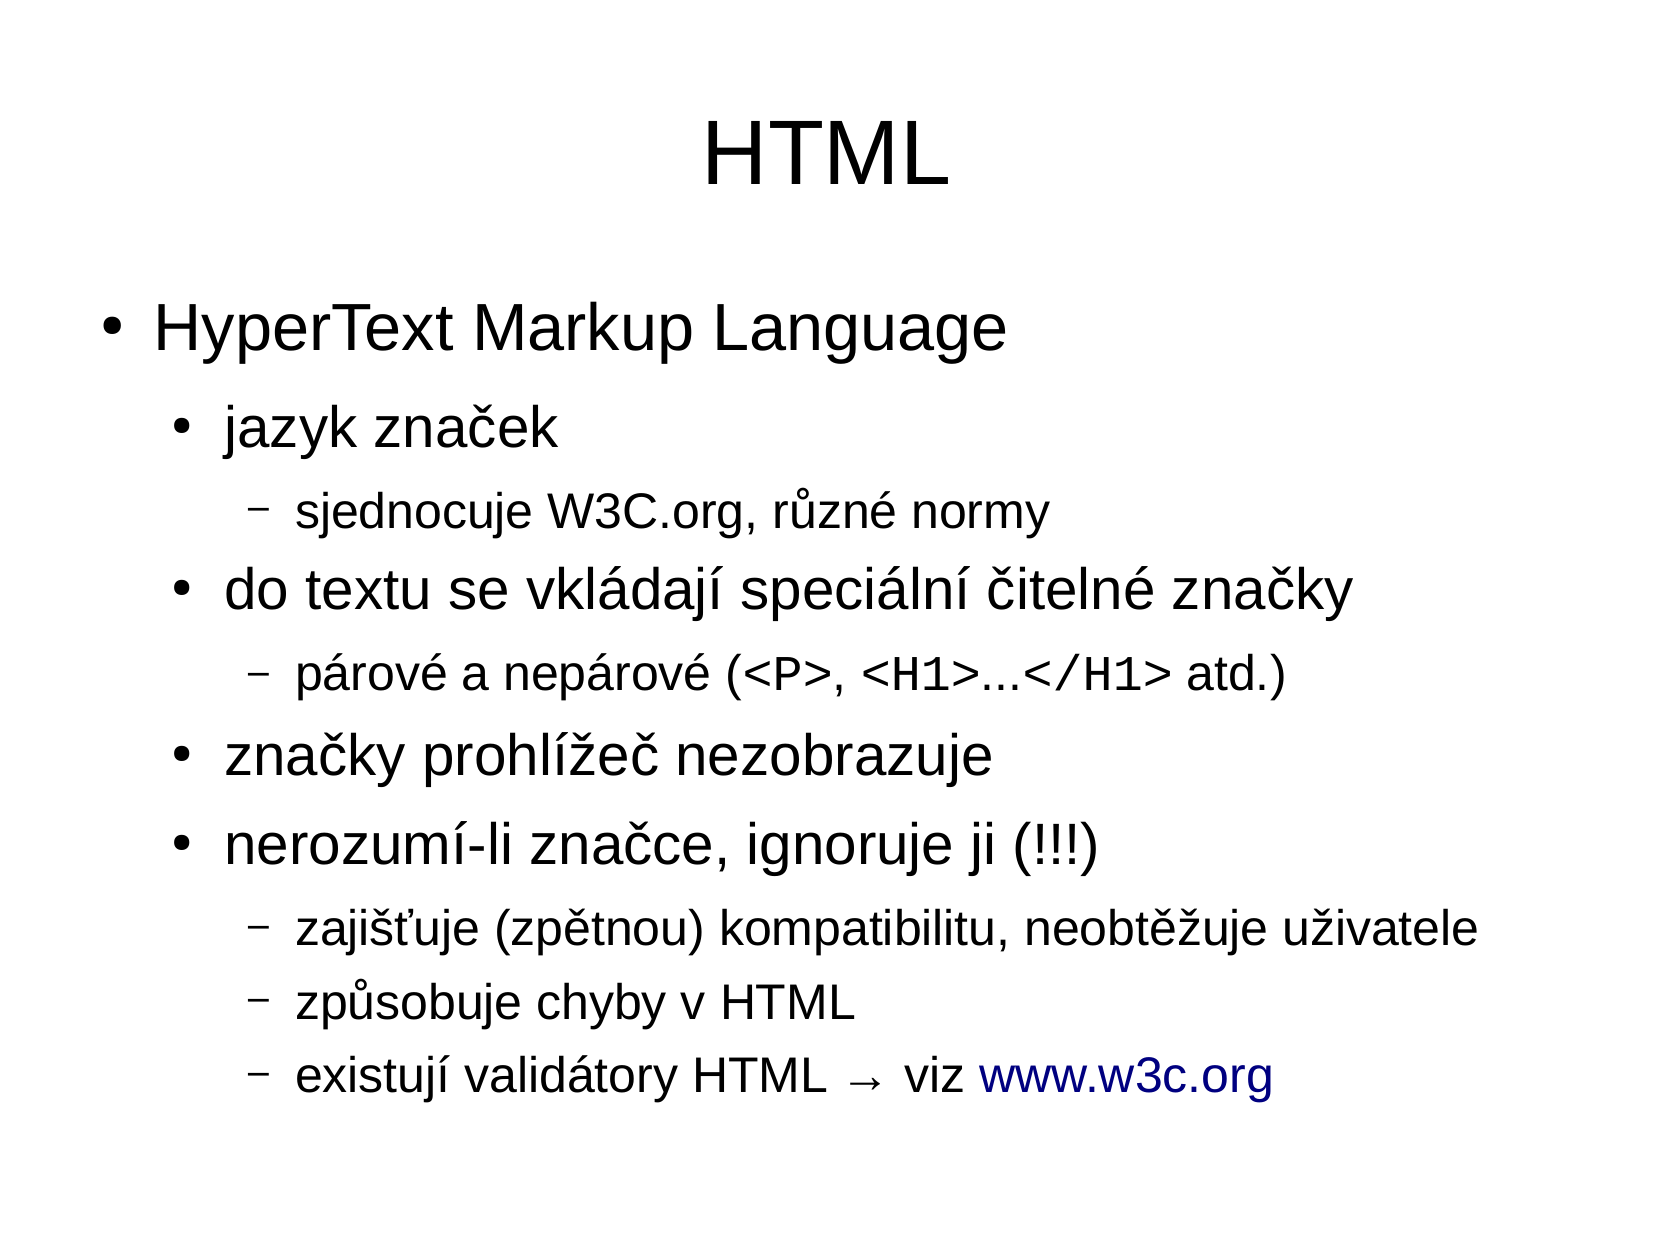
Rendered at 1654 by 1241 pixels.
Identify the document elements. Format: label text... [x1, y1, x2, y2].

title HTML [82, 56, 1571, 250]
list HyperText Markup Language jazyk značek sjednocuje W3C.org, různé normy do textu se vkládají speciální čitelné značky párové a nepárové (<P>, <H1>...</H1> atd.) značky prohlížeč nezobrazuje nerozumí-li značce, ignoruje ji (!!!) zajišťuje (zpětnou) kompatibilitu, neobtěžuje uživatele způsobuje chyby v HTML existují validátory HTML → viz www.w3c.org [82, 290, 1571, 1104]
